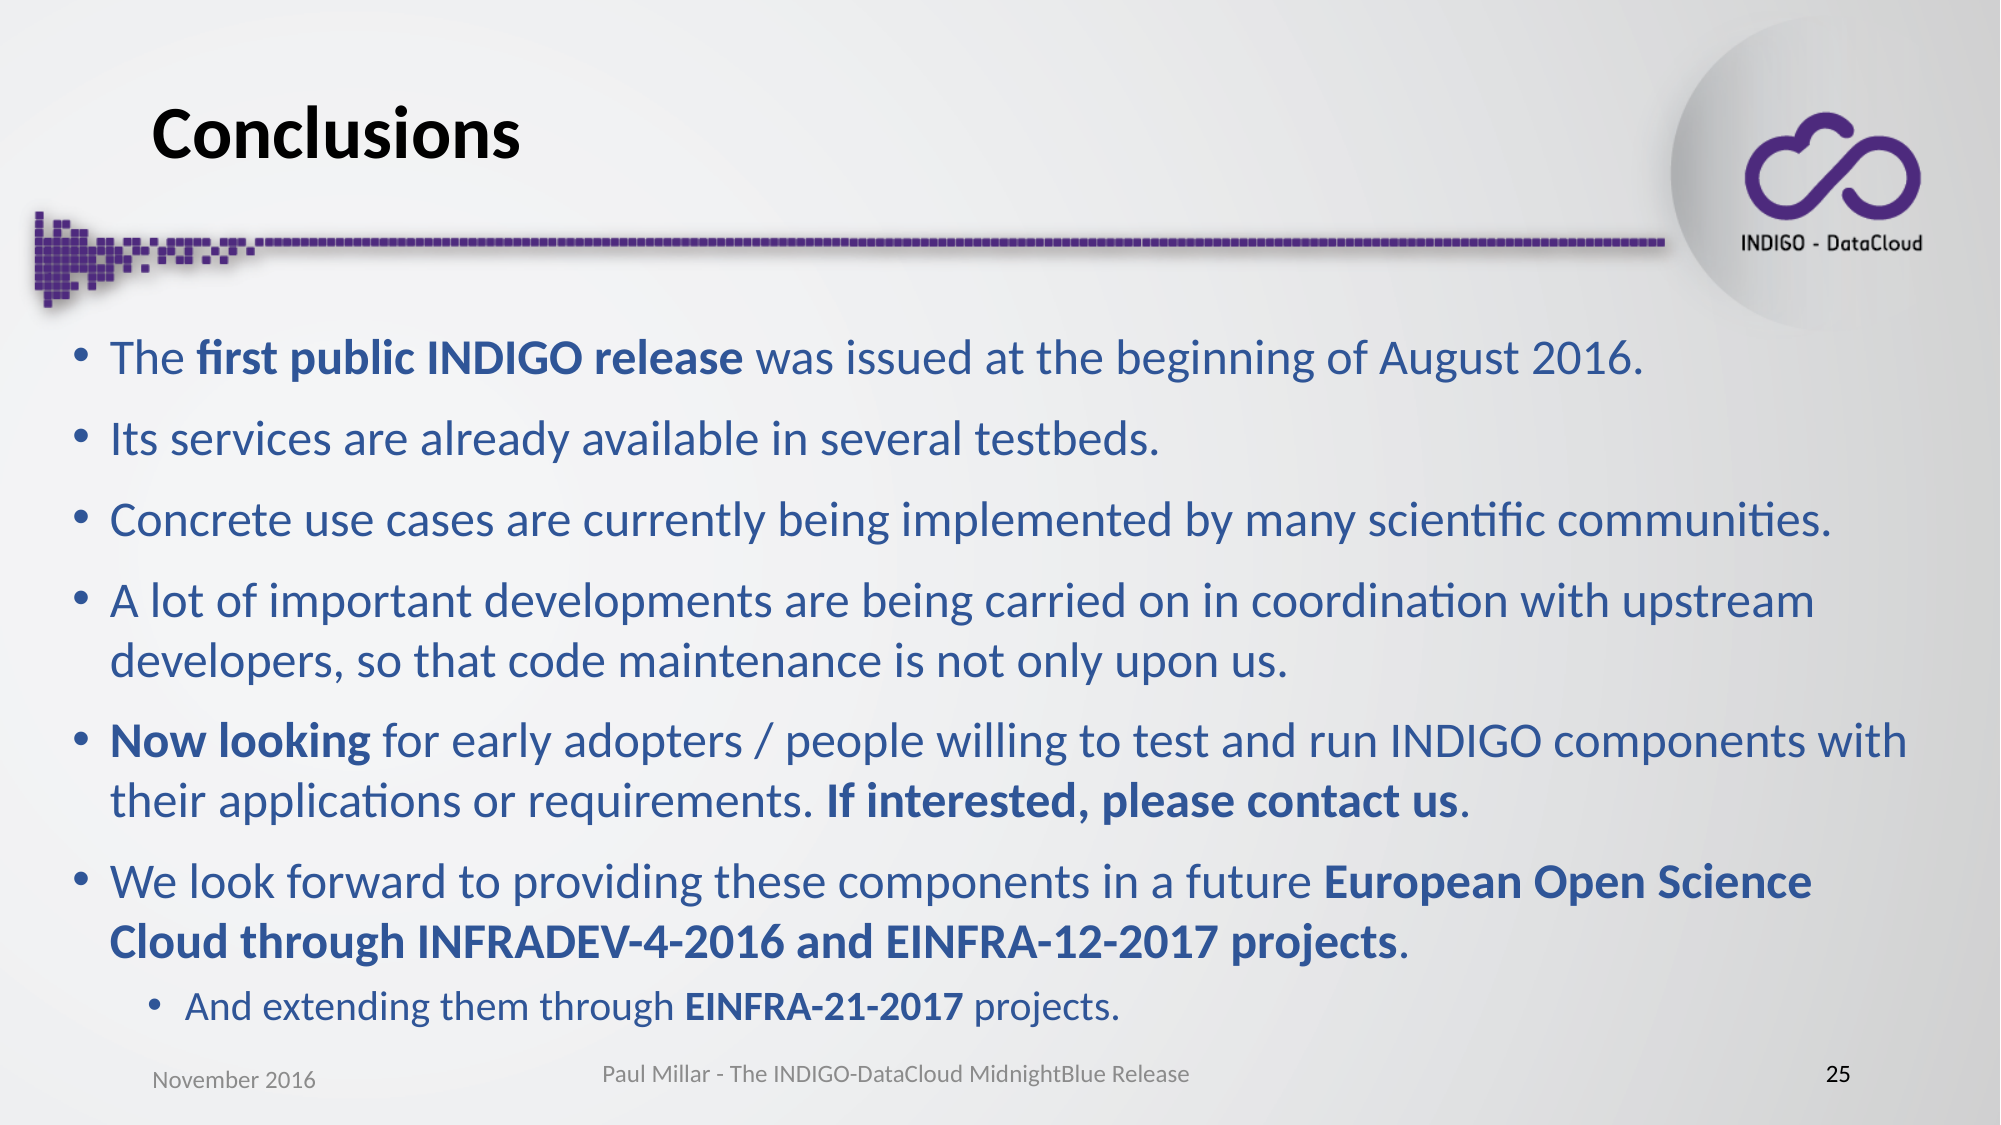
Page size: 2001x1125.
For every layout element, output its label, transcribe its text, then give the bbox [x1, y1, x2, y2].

footer Paul Millar - The INDIGO-DataCloud MidnightBlue Release [587, 1042, 1413, 1103]
list The first public INDIGO release was issued at the beginning of August 2016. Its services are already available in several testbeds. Concrete use cases are currently being implemented by many scientific communities. A lot of important developments are being carried on in coordination with upstream developers, so that code maintenance is not only upon us. Now looking for early adopters / people willing to test and run INDIGO components with their applications or requirements. If interested, please contact us. We look forward to providing these components in a future European Open Science Cloud through INFRADEV-4-2016 and EINFRA-12-2017 projects. And extending them through EINFRA-21-2017 projects. [57, 305, 1943, 1049]
picture [0, 0, 2000, 1125]
title Conclusions [137, 37, 1863, 231]
slide_number <number> [1706, 1042, 1867, 1103]
slide_number November 2016 [137, 1048, 588, 1109]
